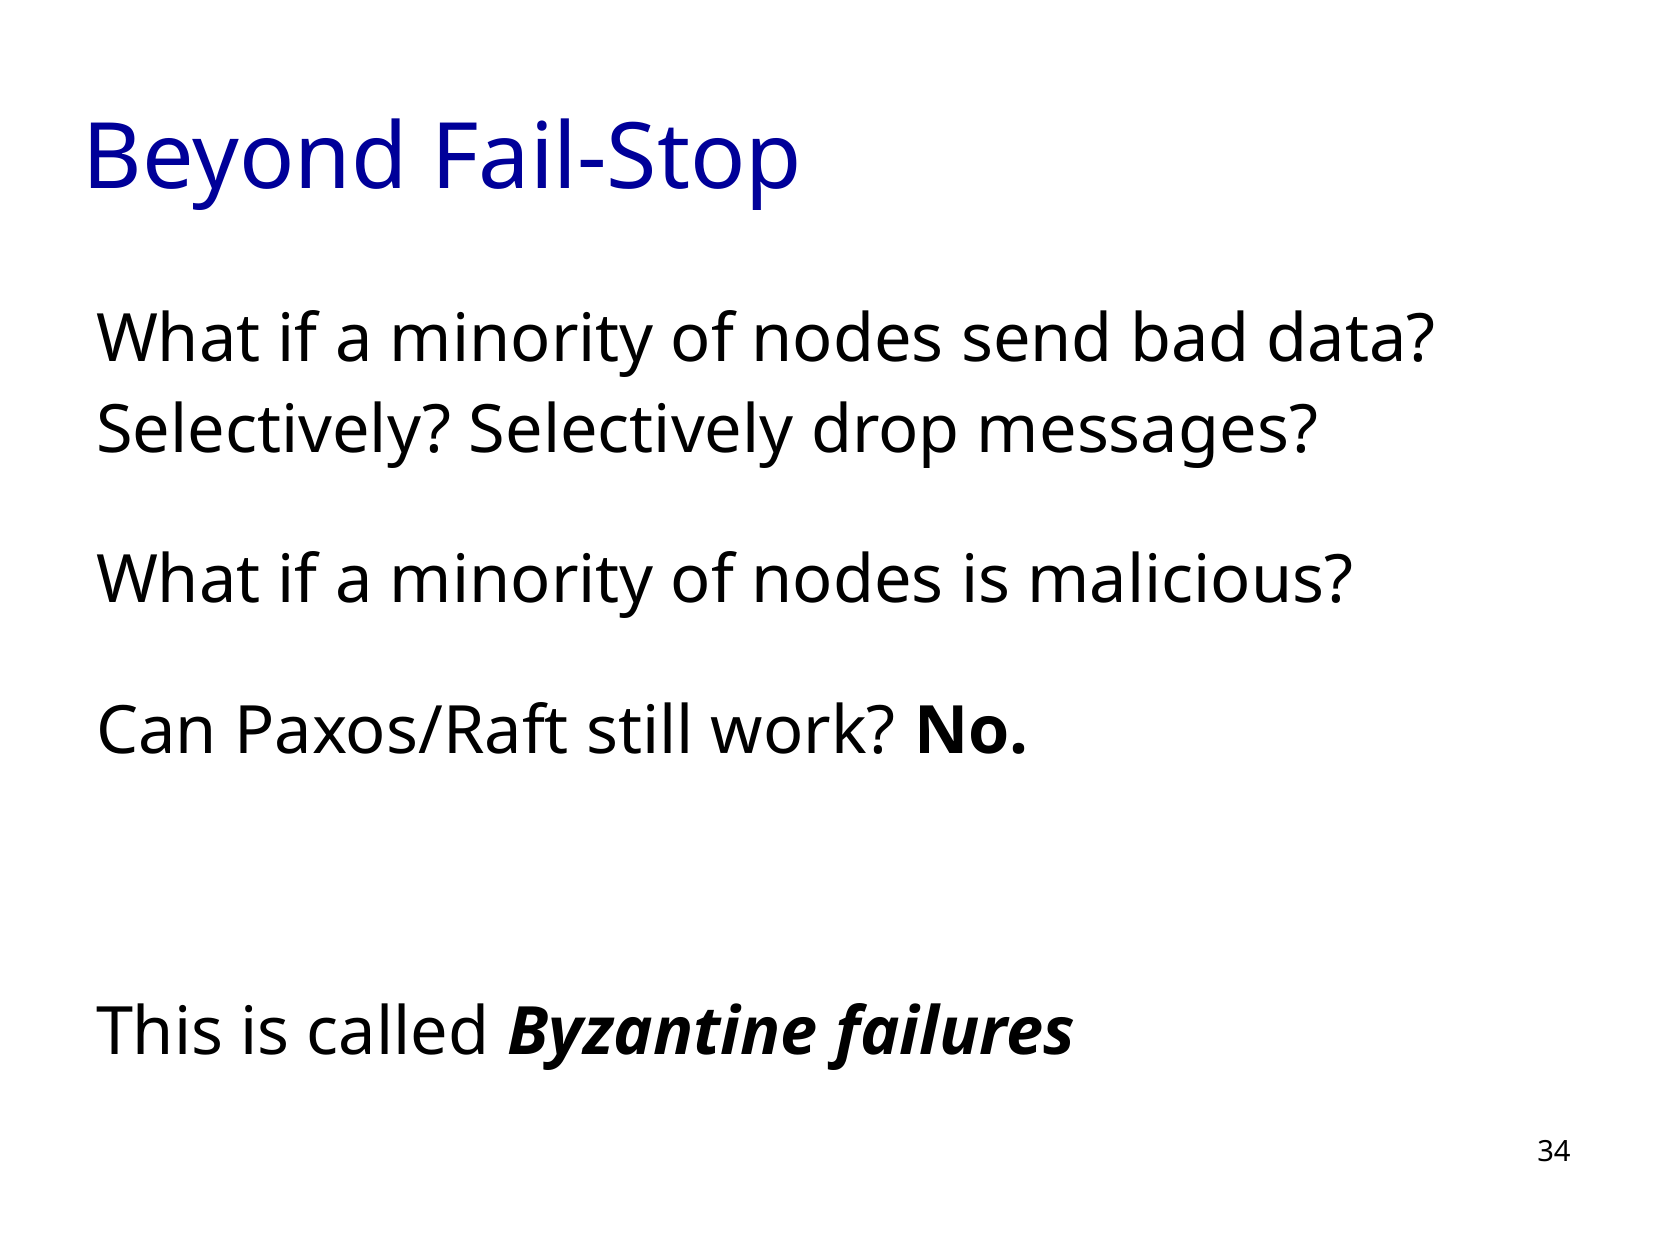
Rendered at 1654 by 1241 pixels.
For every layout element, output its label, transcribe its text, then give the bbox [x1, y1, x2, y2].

title Beyond Fail-Stop [82, 49, 1571, 257]
list What if a minority of nodes send bad data? Selectively? Selectively drop messages? What if a minority of nodes is malicious? Can Paxos/Raft still work? No. This is called Byzantine failures [60, 290, 1571, 1096]
